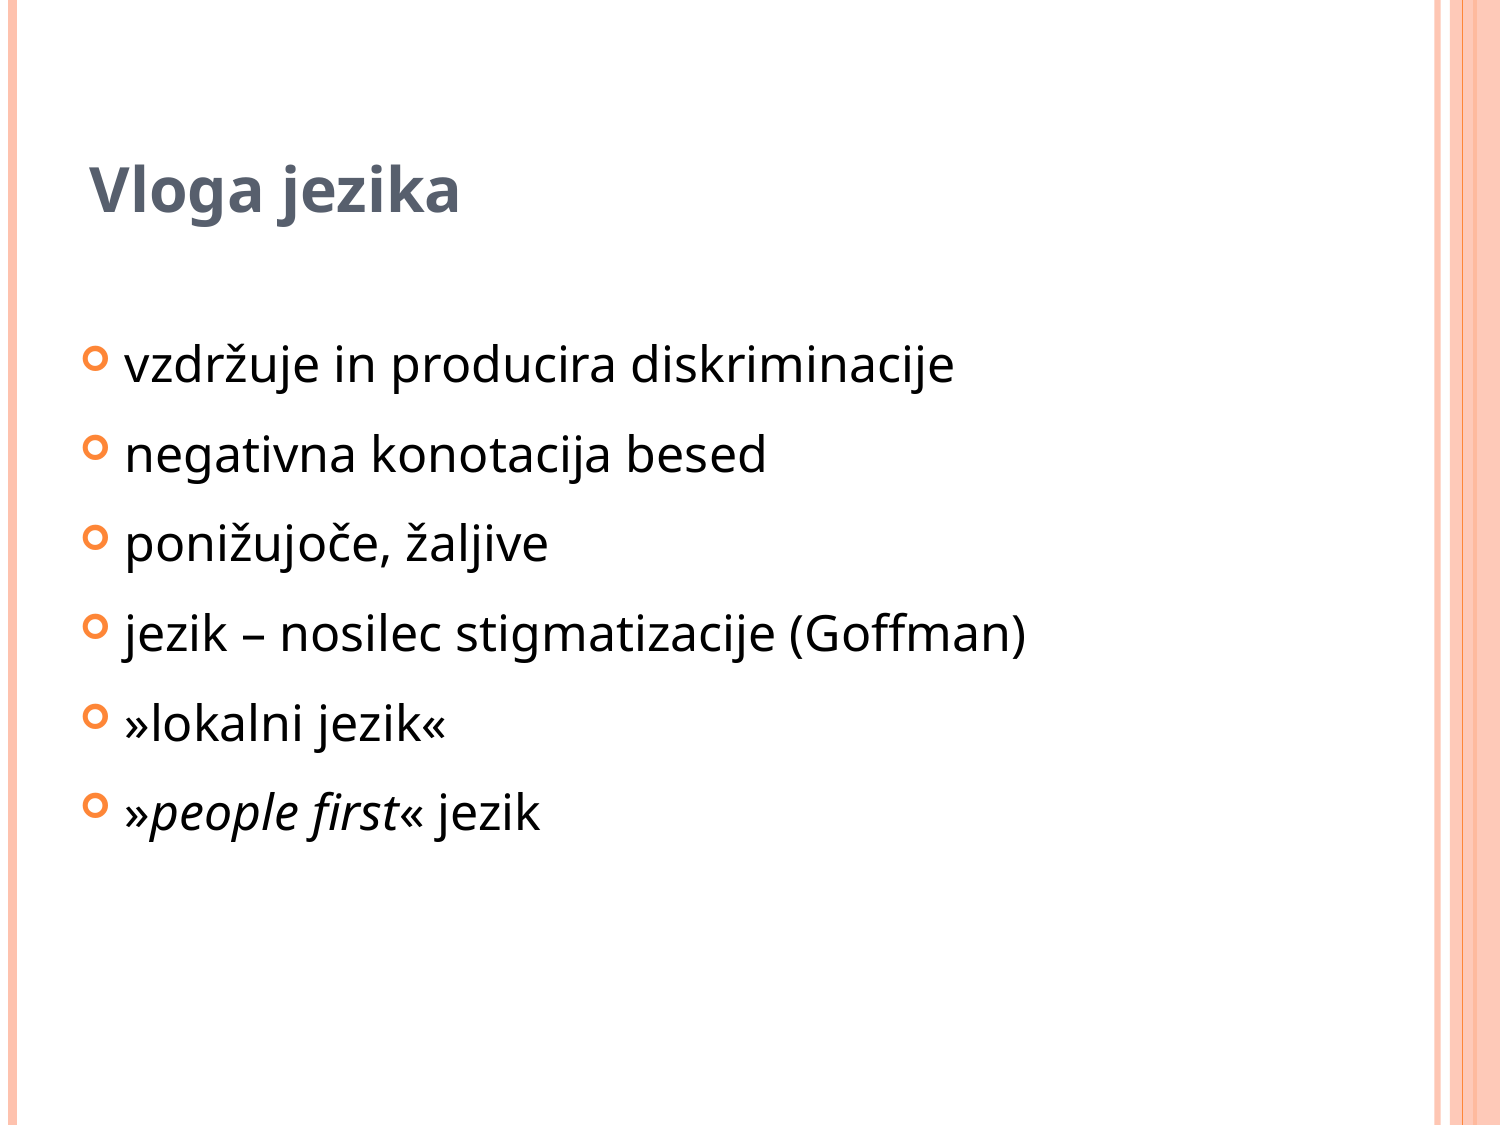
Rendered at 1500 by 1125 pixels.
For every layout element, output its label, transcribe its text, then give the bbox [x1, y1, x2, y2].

title Vloga jezika [75, 45, 1300, 233]
list vzdržuje in producira diskriminacije negativna konotacija besed ponižujoče, žaljive jezik – nosilec stigmatizacije (Goffman) »lokalni jezik« »people first« jezik [64, 325, 1290, 1125]
